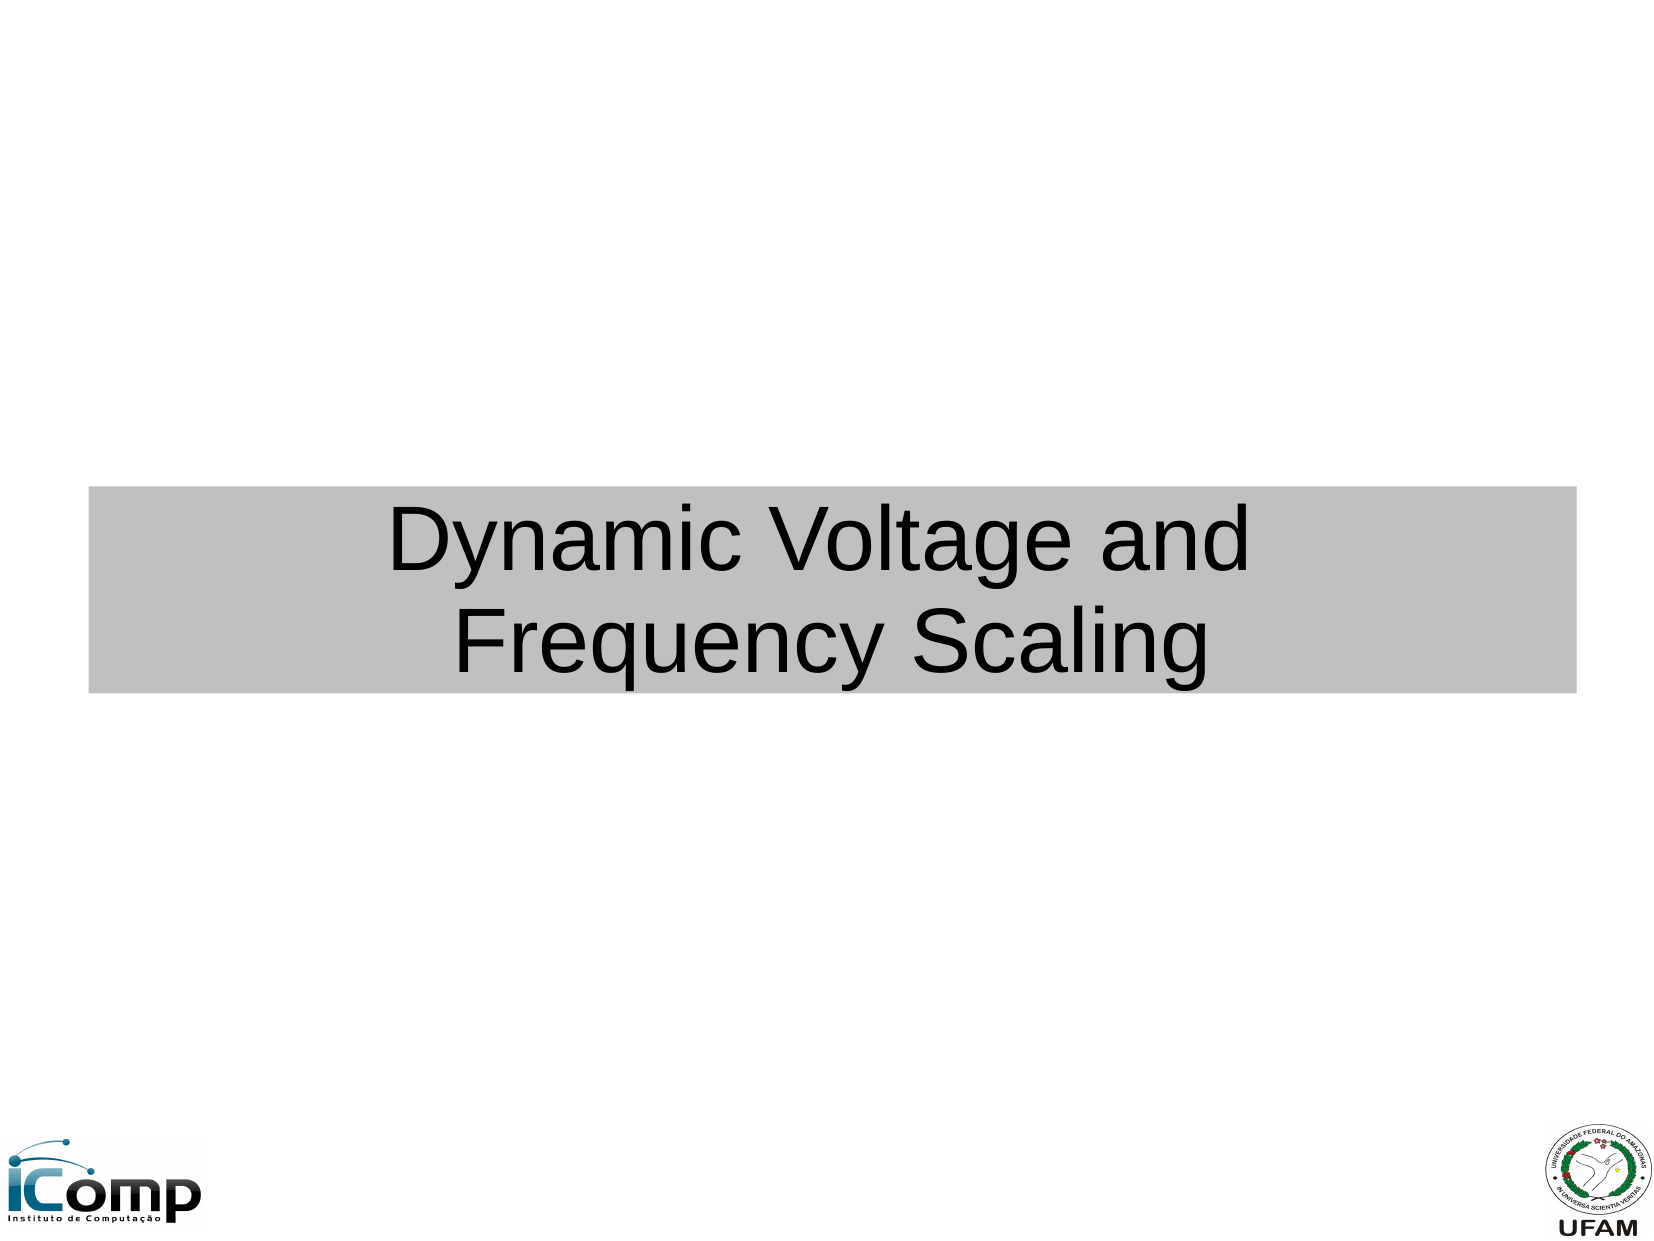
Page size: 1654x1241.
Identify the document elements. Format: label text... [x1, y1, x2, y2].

title Dynamic Voltage and Frequency Scaling [88, 486, 1577, 694]
picture [1545, 1124, 1652, 1236]
picture [5, 1139, 205, 1226]
